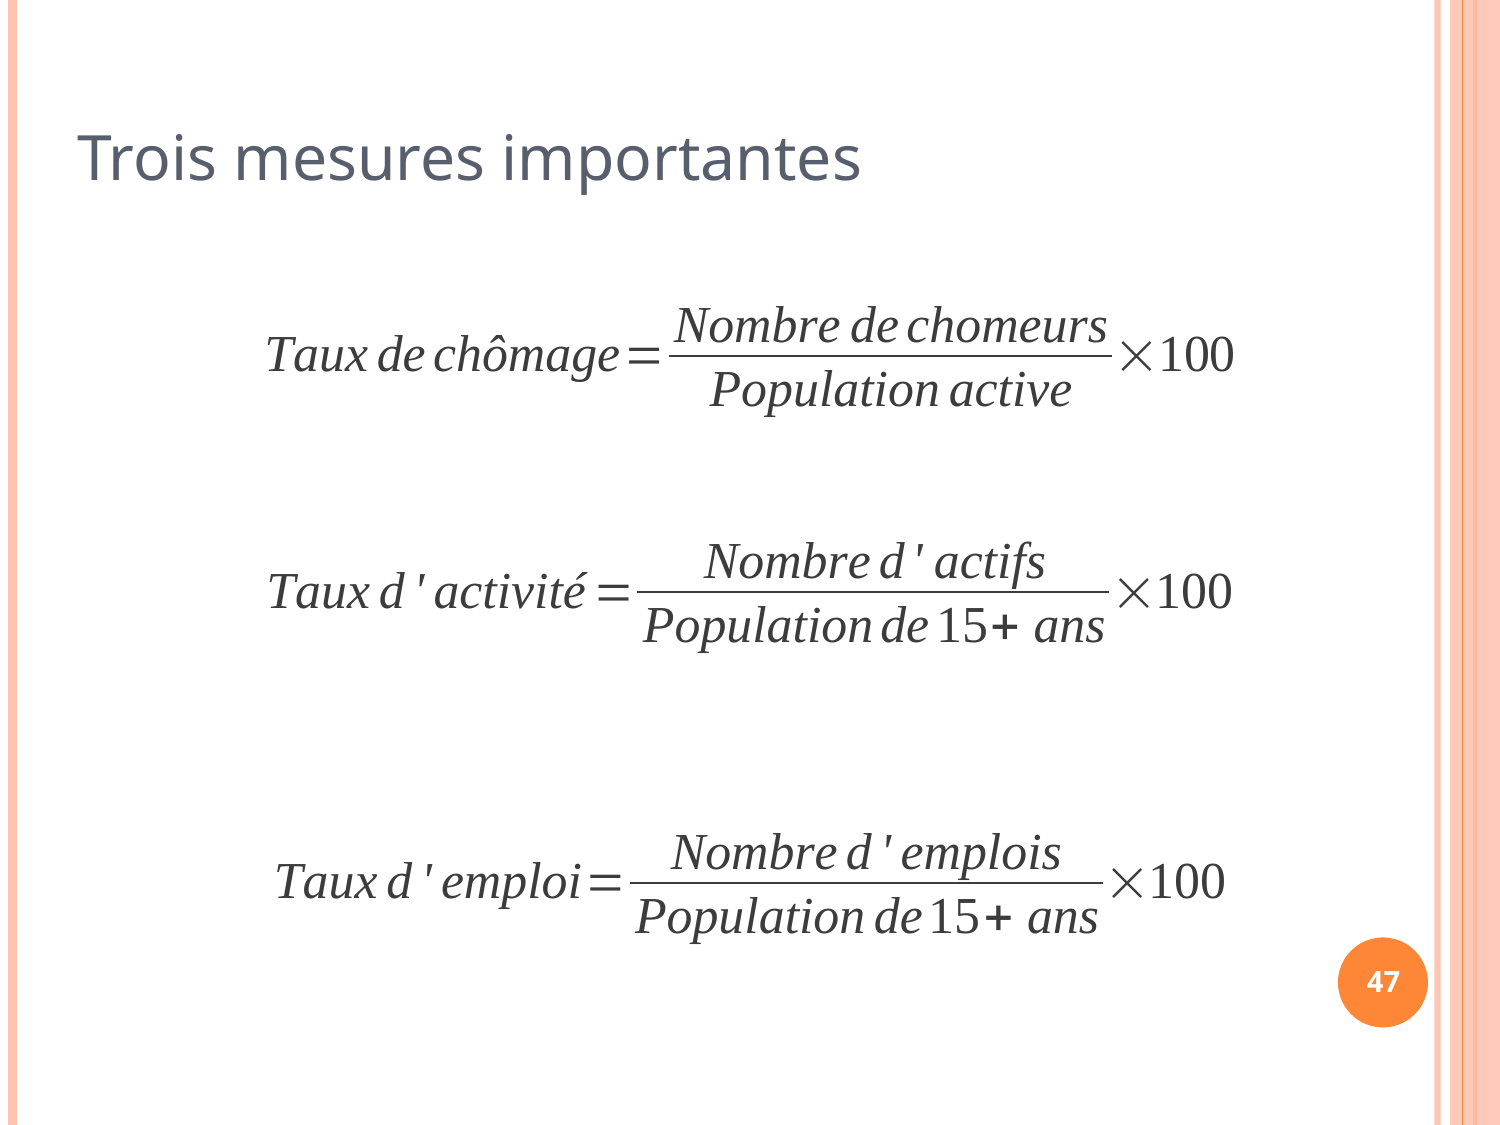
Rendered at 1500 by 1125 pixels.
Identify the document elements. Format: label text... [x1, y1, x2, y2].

chart [260, 531, 1240, 655]
chart [258, 295, 1242, 418]
title Trois mesures importantes [62, 37, 1450, 200]
slide_number <numéro> [1333, 940, 1434, 1027]
chart [267, 822, 1233, 945]
